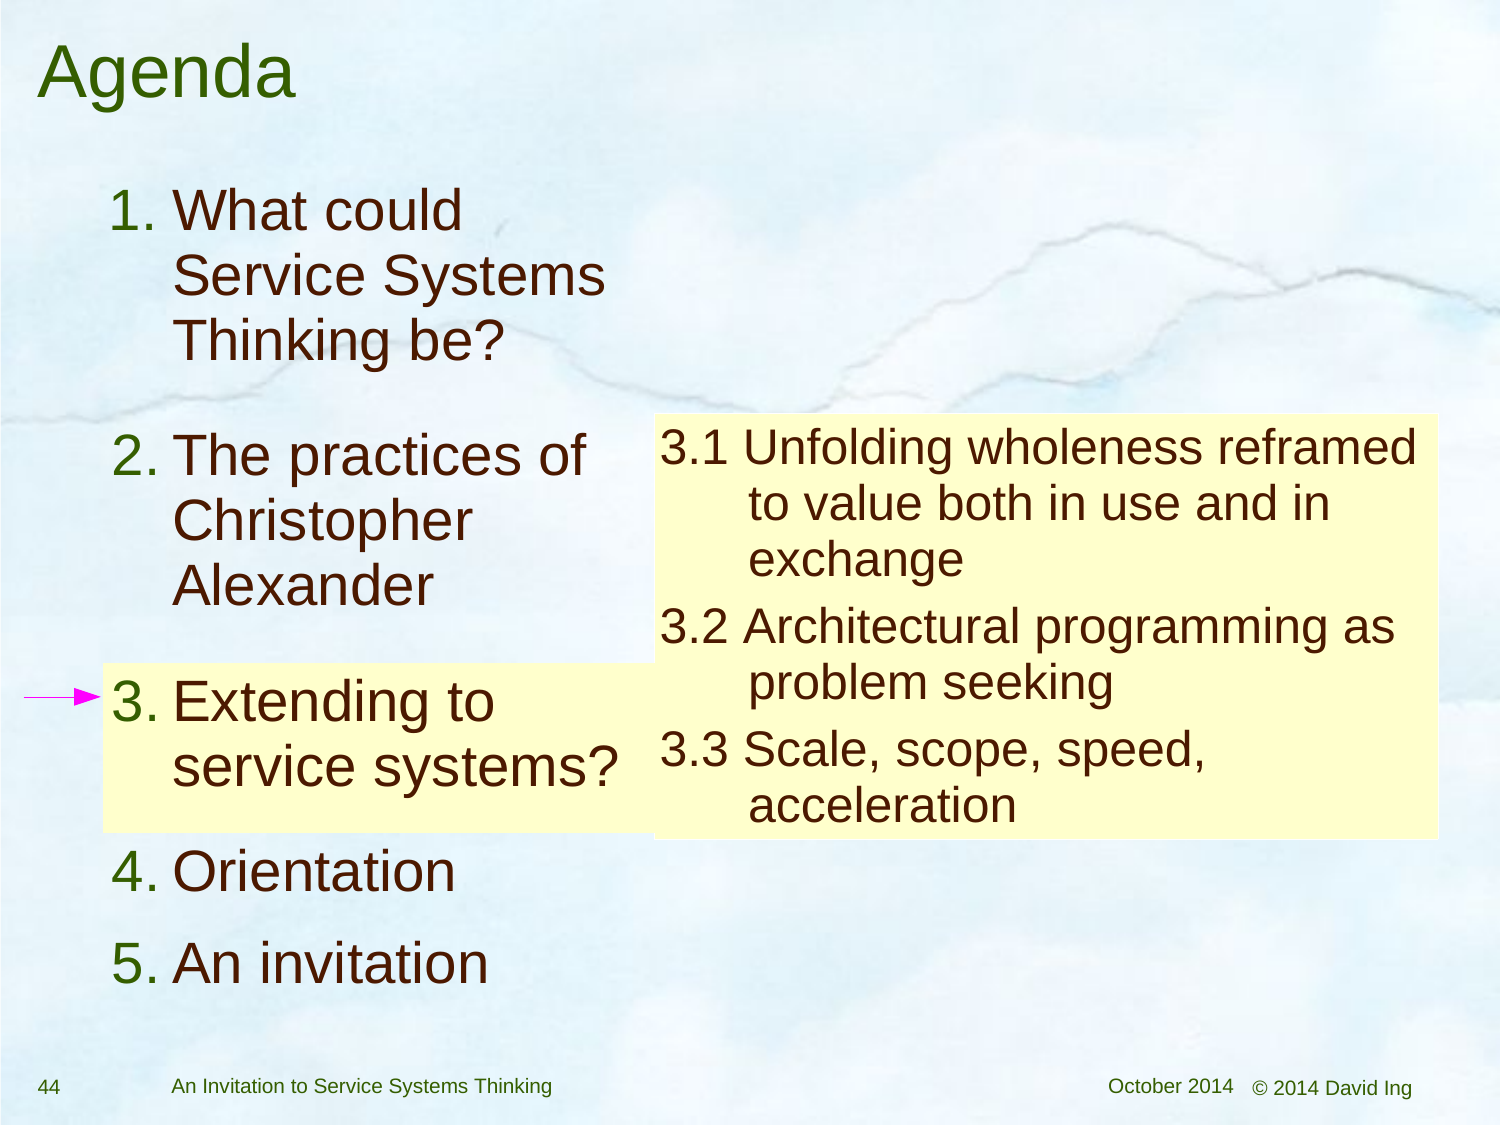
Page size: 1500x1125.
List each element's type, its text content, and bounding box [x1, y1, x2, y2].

table_cell 5. [103, 925, 166, 1016]
table_cell Orientation [166, 833, 661, 925]
table_header 3.1 Unfolding wholeness reframed to value both in use and in exchange 3.2 Architectural programming as problem seeking 3.3 Scale, scope, speed, acceleration [661, 414, 1438, 839]
table_header What could Service Systems Thinking be? [166, 172, 661, 417]
table_cell 4. [103, 833, 166, 925]
table_cell 2. [103, 417, 166, 663]
table_cell 3. [103, 663, 166, 833]
picture [0, 0, 1500, 1125]
table_header 1. [103, 172, 166, 417]
table_cell An invitation [166, 925, 661, 1016]
title Agenda [37, 37, 1463, 152]
table_cell Extending to service systems? [166, 663, 661, 833]
table_cell The practices of Christopher Alexander [166, 417, 661, 663]
